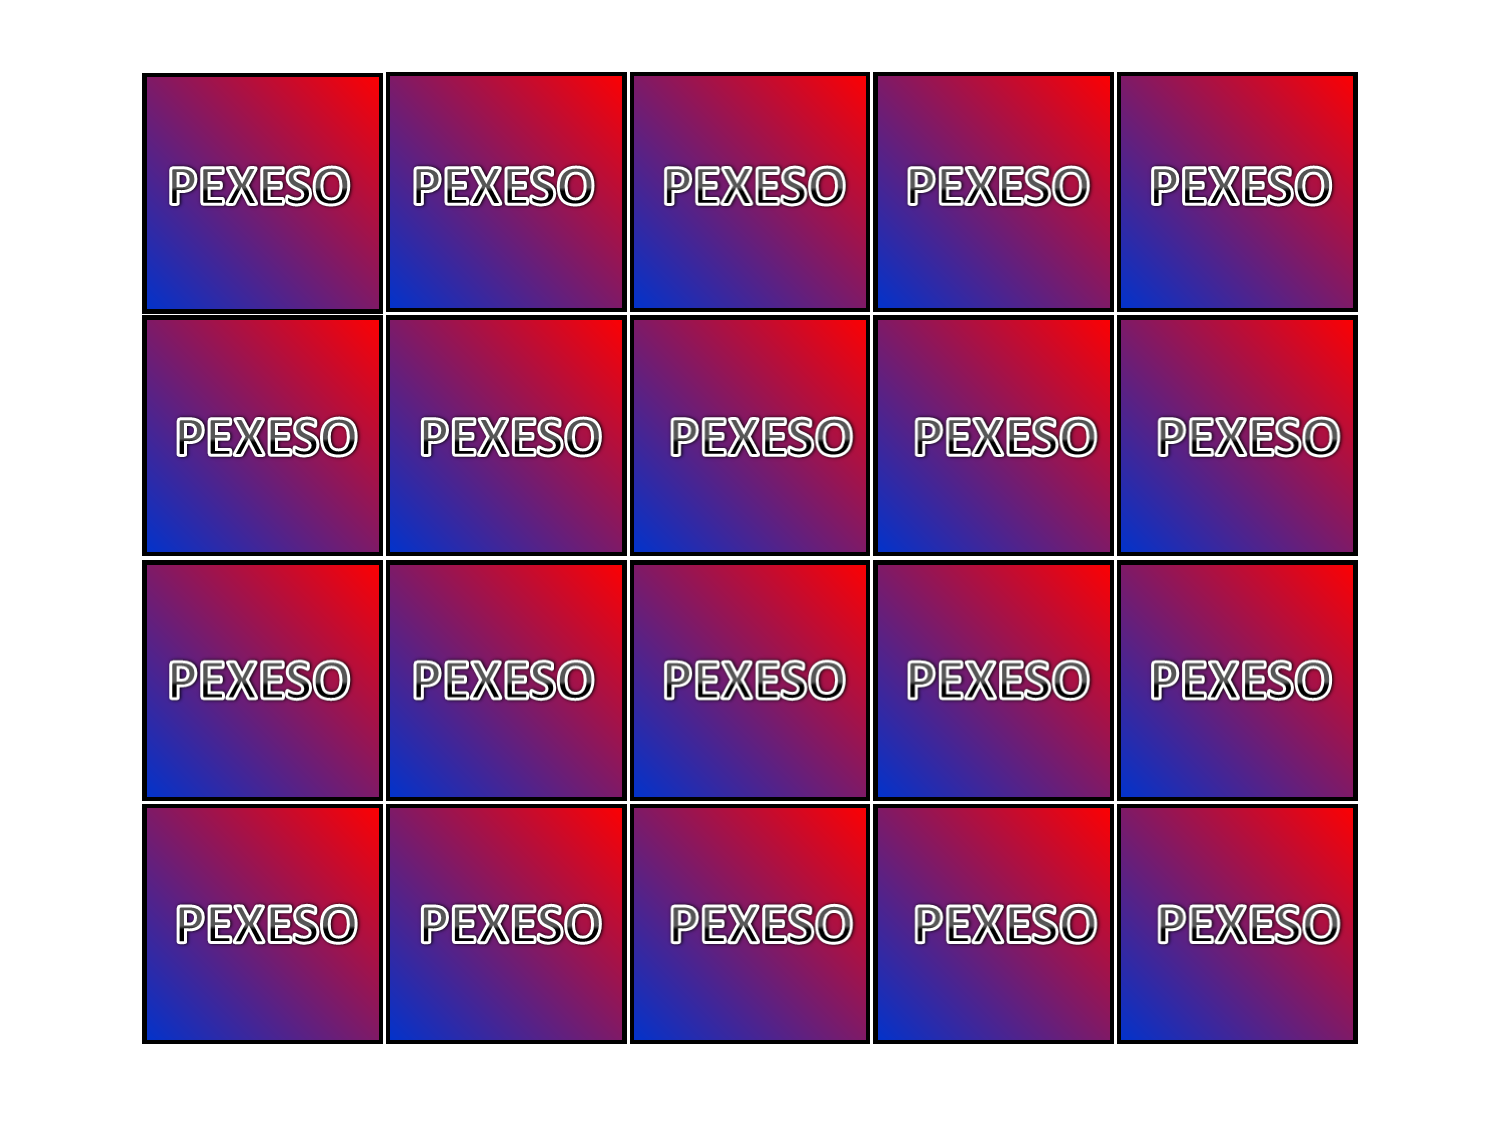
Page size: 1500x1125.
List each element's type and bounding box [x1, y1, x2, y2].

text_box [631, 967, 869, 1043]
text_box [144, 805, 381, 865]
text_box [388, 229, 625, 310]
text_box [1119, 480, 1356, 554]
text_box [388, 480, 625, 554]
text_box [631, 317, 869, 378]
text_box [144, 723, 381, 799]
text_box [875, 723, 1112, 799]
text_box [144, 229, 381, 312]
text_box [388, 562, 625, 621]
text_box [631, 480, 869, 554]
text_box [144, 967, 381, 1043]
text_box [144, 75, 381, 127]
text_box [388, 73, 625, 127]
text_box [1119, 723, 1356, 799]
text_box [1119, 73, 1356, 127]
text_box [875, 229, 1112, 310]
text_box [875, 480, 1112, 554]
text_box [1119, 562, 1356, 621]
text_box [1119, 805, 1356, 865]
text_box [631, 73, 869, 127]
text_box [1119, 317, 1356, 378]
text_box [875, 805, 1112, 865]
picture [127, 127, 1375, 229]
text_box [388, 317, 625, 378]
text_box [631, 723, 869, 799]
text_box [388, 723, 625, 799]
text_box [388, 967, 625, 1043]
text_box [875, 73, 1112, 127]
picture [134, 378, 1383, 480]
picture [127, 621, 1375, 723]
text_box [144, 317, 381, 378]
text_box [1119, 229, 1356, 310]
text_box [631, 805, 869, 865]
text_box [875, 562, 1112, 621]
text_box [631, 229, 869, 310]
text_box [144, 480, 381, 554]
text_box [144, 562, 381, 621]
text_box [875, 317, 1112, 378]
text_box [1119, 967, 1356, 1043]
text_box [388, 805, 625, 865]
text_box [631, 562, 869, 621]
picture [134, 865, 1383, 967]
text_box [875, 967, 1112, 1043]
